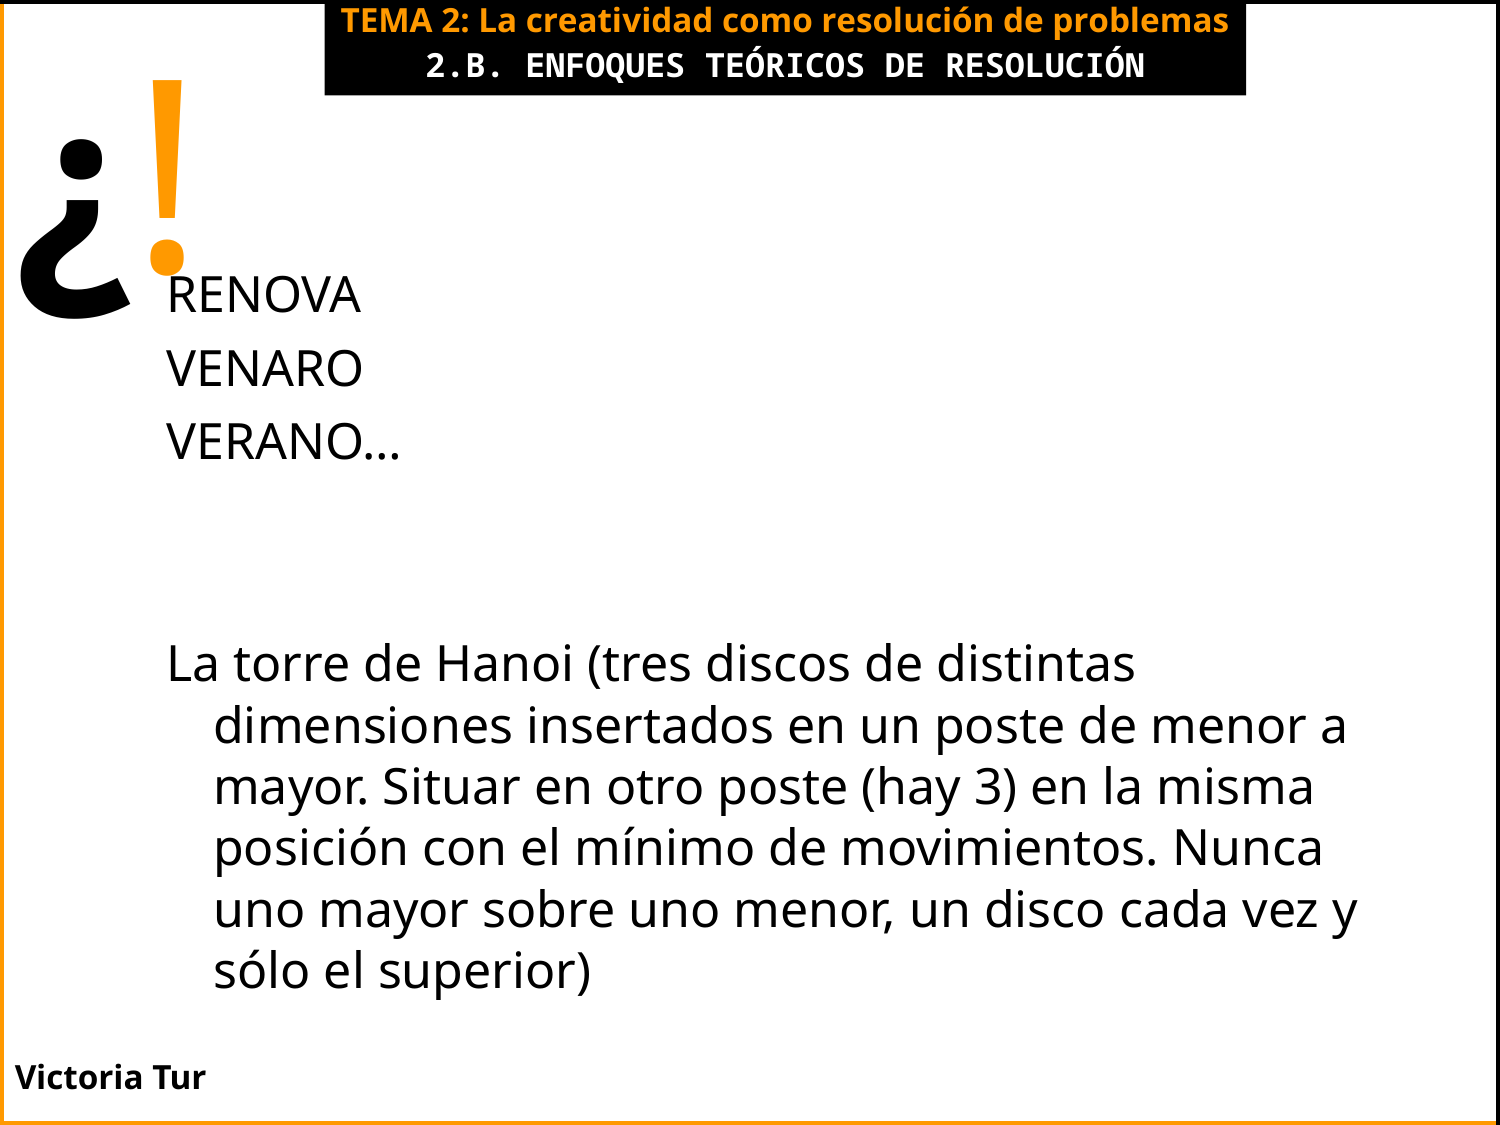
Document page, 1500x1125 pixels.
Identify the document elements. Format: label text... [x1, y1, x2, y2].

list RENOVA VENARO VERANO… La torre de Hanoi (tres discos de distintas dimensiones insertados en un poste de menor a mayor. Situar en otro poste (hay 3) en la misma posición con el mínimo de movimientos. Nunca uno mayor sobre uno menor, un disco cada vez y sólo el superior) [76, 255, 1427, 1009]
